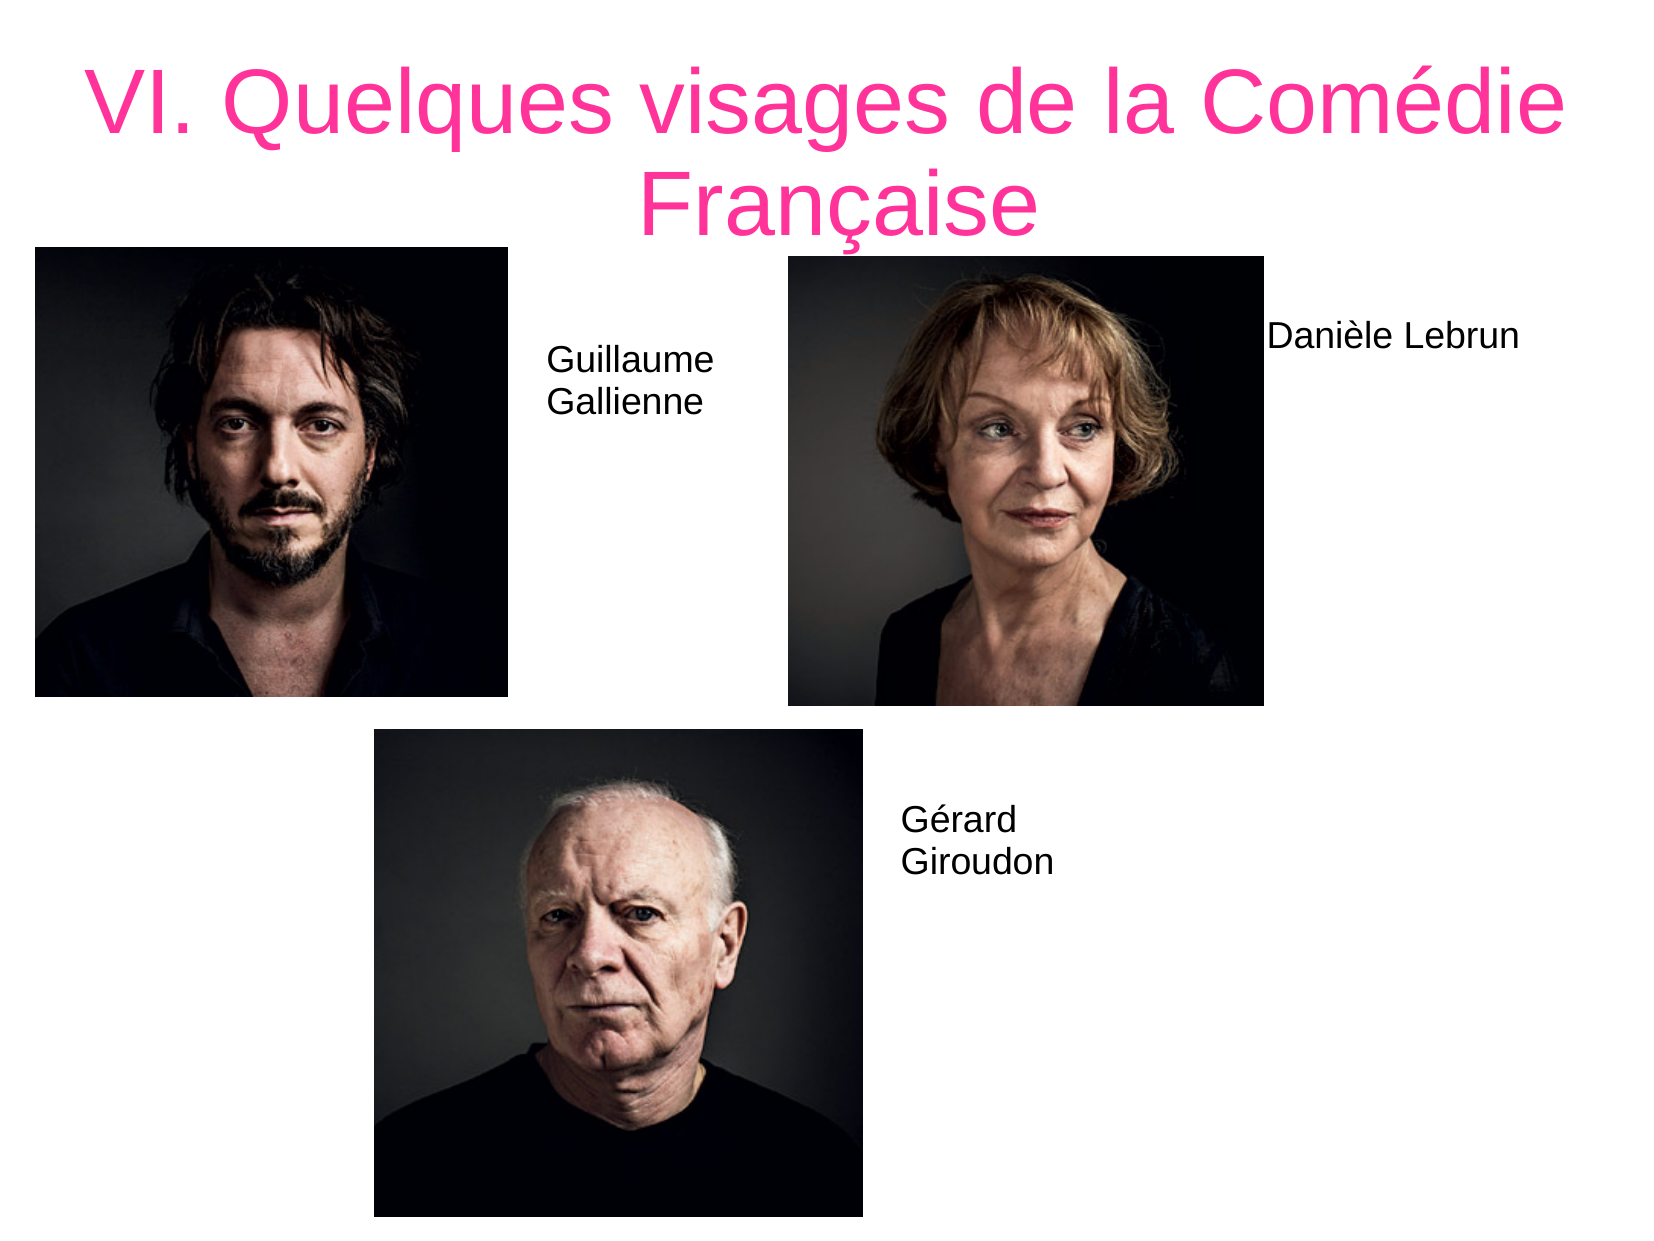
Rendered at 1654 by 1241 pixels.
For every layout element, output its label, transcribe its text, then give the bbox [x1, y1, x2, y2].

picture [35, 247, 508, 697]
text_box Guillaume Gallienne [531, 330, 756, 430]
title VI. Quelques visages de la Comédie Française [82, 49, 1571, 257]
text_box Danièle Lebrun [1251, 307, 1654, 364]
text_box Gérard Giroudon [885, 791, 1146, 891]
picture [788, 256, 1264, 706]
picture [374, 729, 863, 1217]
